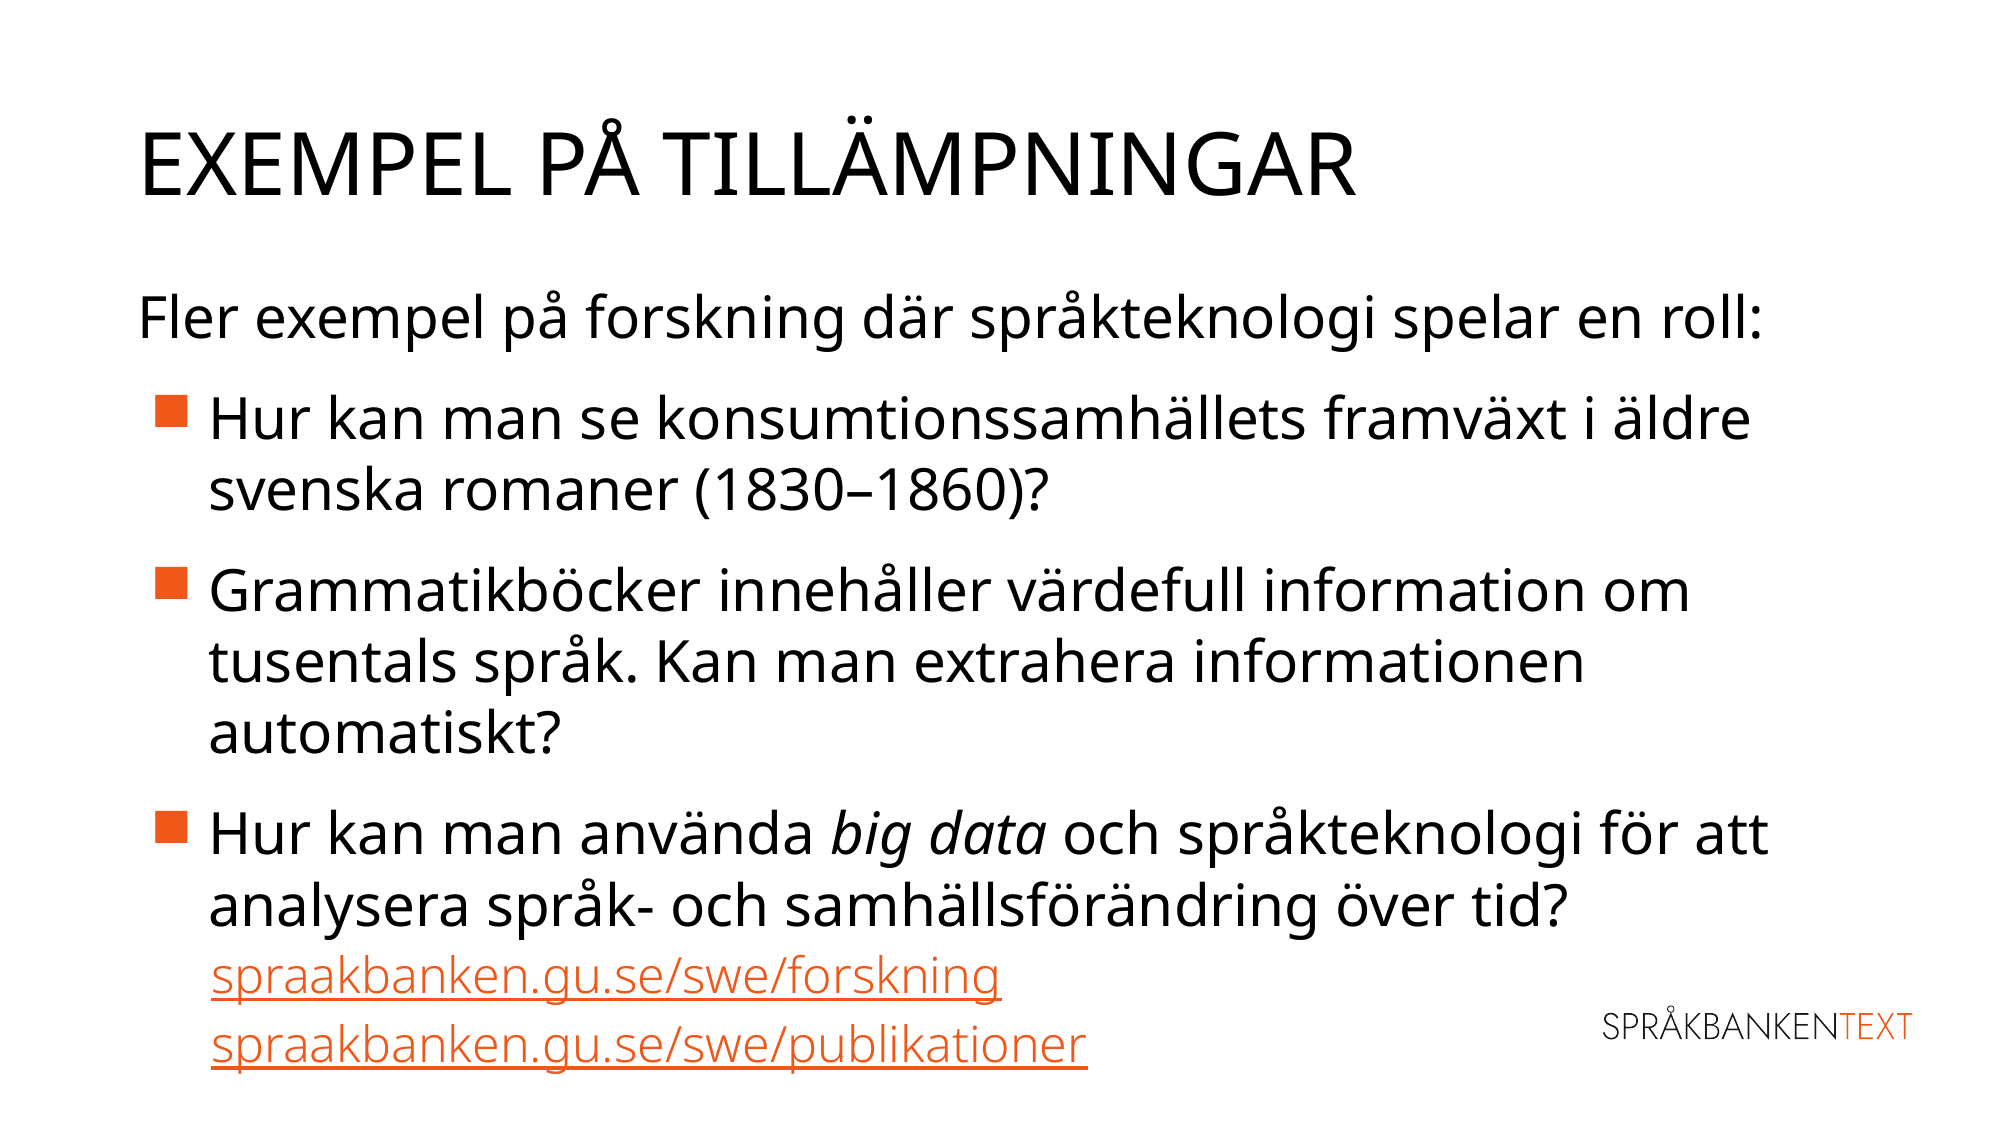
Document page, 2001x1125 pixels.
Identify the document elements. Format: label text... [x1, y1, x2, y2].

text_box spraakbanken.gu.se/swe/forskning spraakbanken.gu.se/swe/publikationer [196, 933, 1625, 1125]
title Exempel på tillämpningar [137, 98, 1863, 225]
list Fler exempel på forskning där språkteknologi spelar en roll: Hur kan man se konsumtionssamhällets framväxt i äldre svenska romaner (1830–1860)? Grammatikböcker innehåller värdefull information om tusentals språk. Kan man extrahera informationen automatiskt? Hur kan man använda big data och språkteknologi för att analysera språk- och samhällsförändring över tid? [137, 281, 1861, 899]
picture [1625, 998, 1959, 1125]
